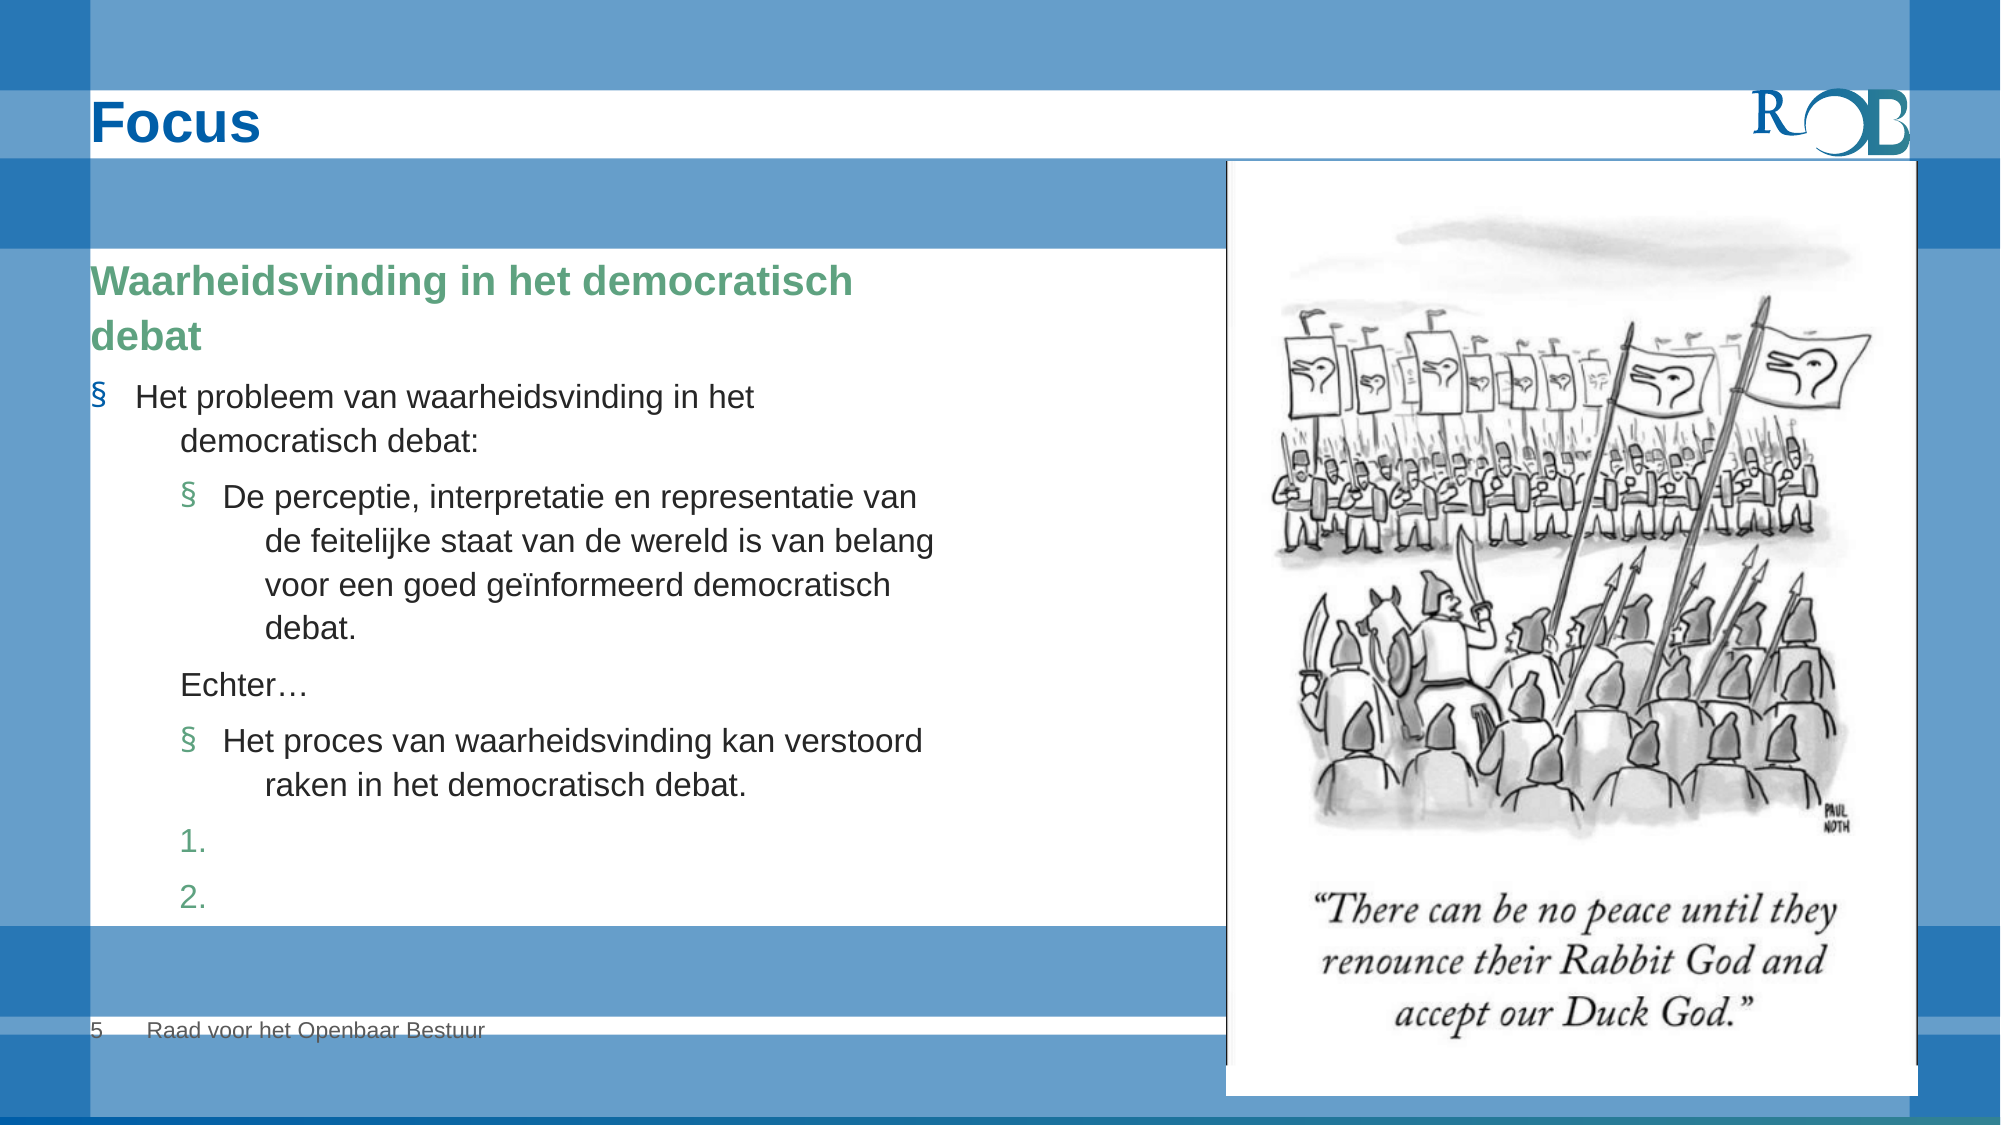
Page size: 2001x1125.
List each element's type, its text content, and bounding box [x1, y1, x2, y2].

text_box Raad voor het Openbaar Bestuur [146, 1015, 570, 1037]
title Focus [90, 91, 955, 160]
text_box 5 [90, 1015, 143, 1037]
picture [1226, 161, 1918, 1096]
list Waarheidsvinding in het democratisch debat Het probleem van waarheidsvinding in het democratisch debat: De perceptie, interpretatie en representatie van de feitelijke staat van de wereld is van belang voor een goed geïnformeerd democratisch debat. Echter… Het proces van waarheidsvinding kan verstoord raken in het democratisch debat. [90, 248, 955, 928]
